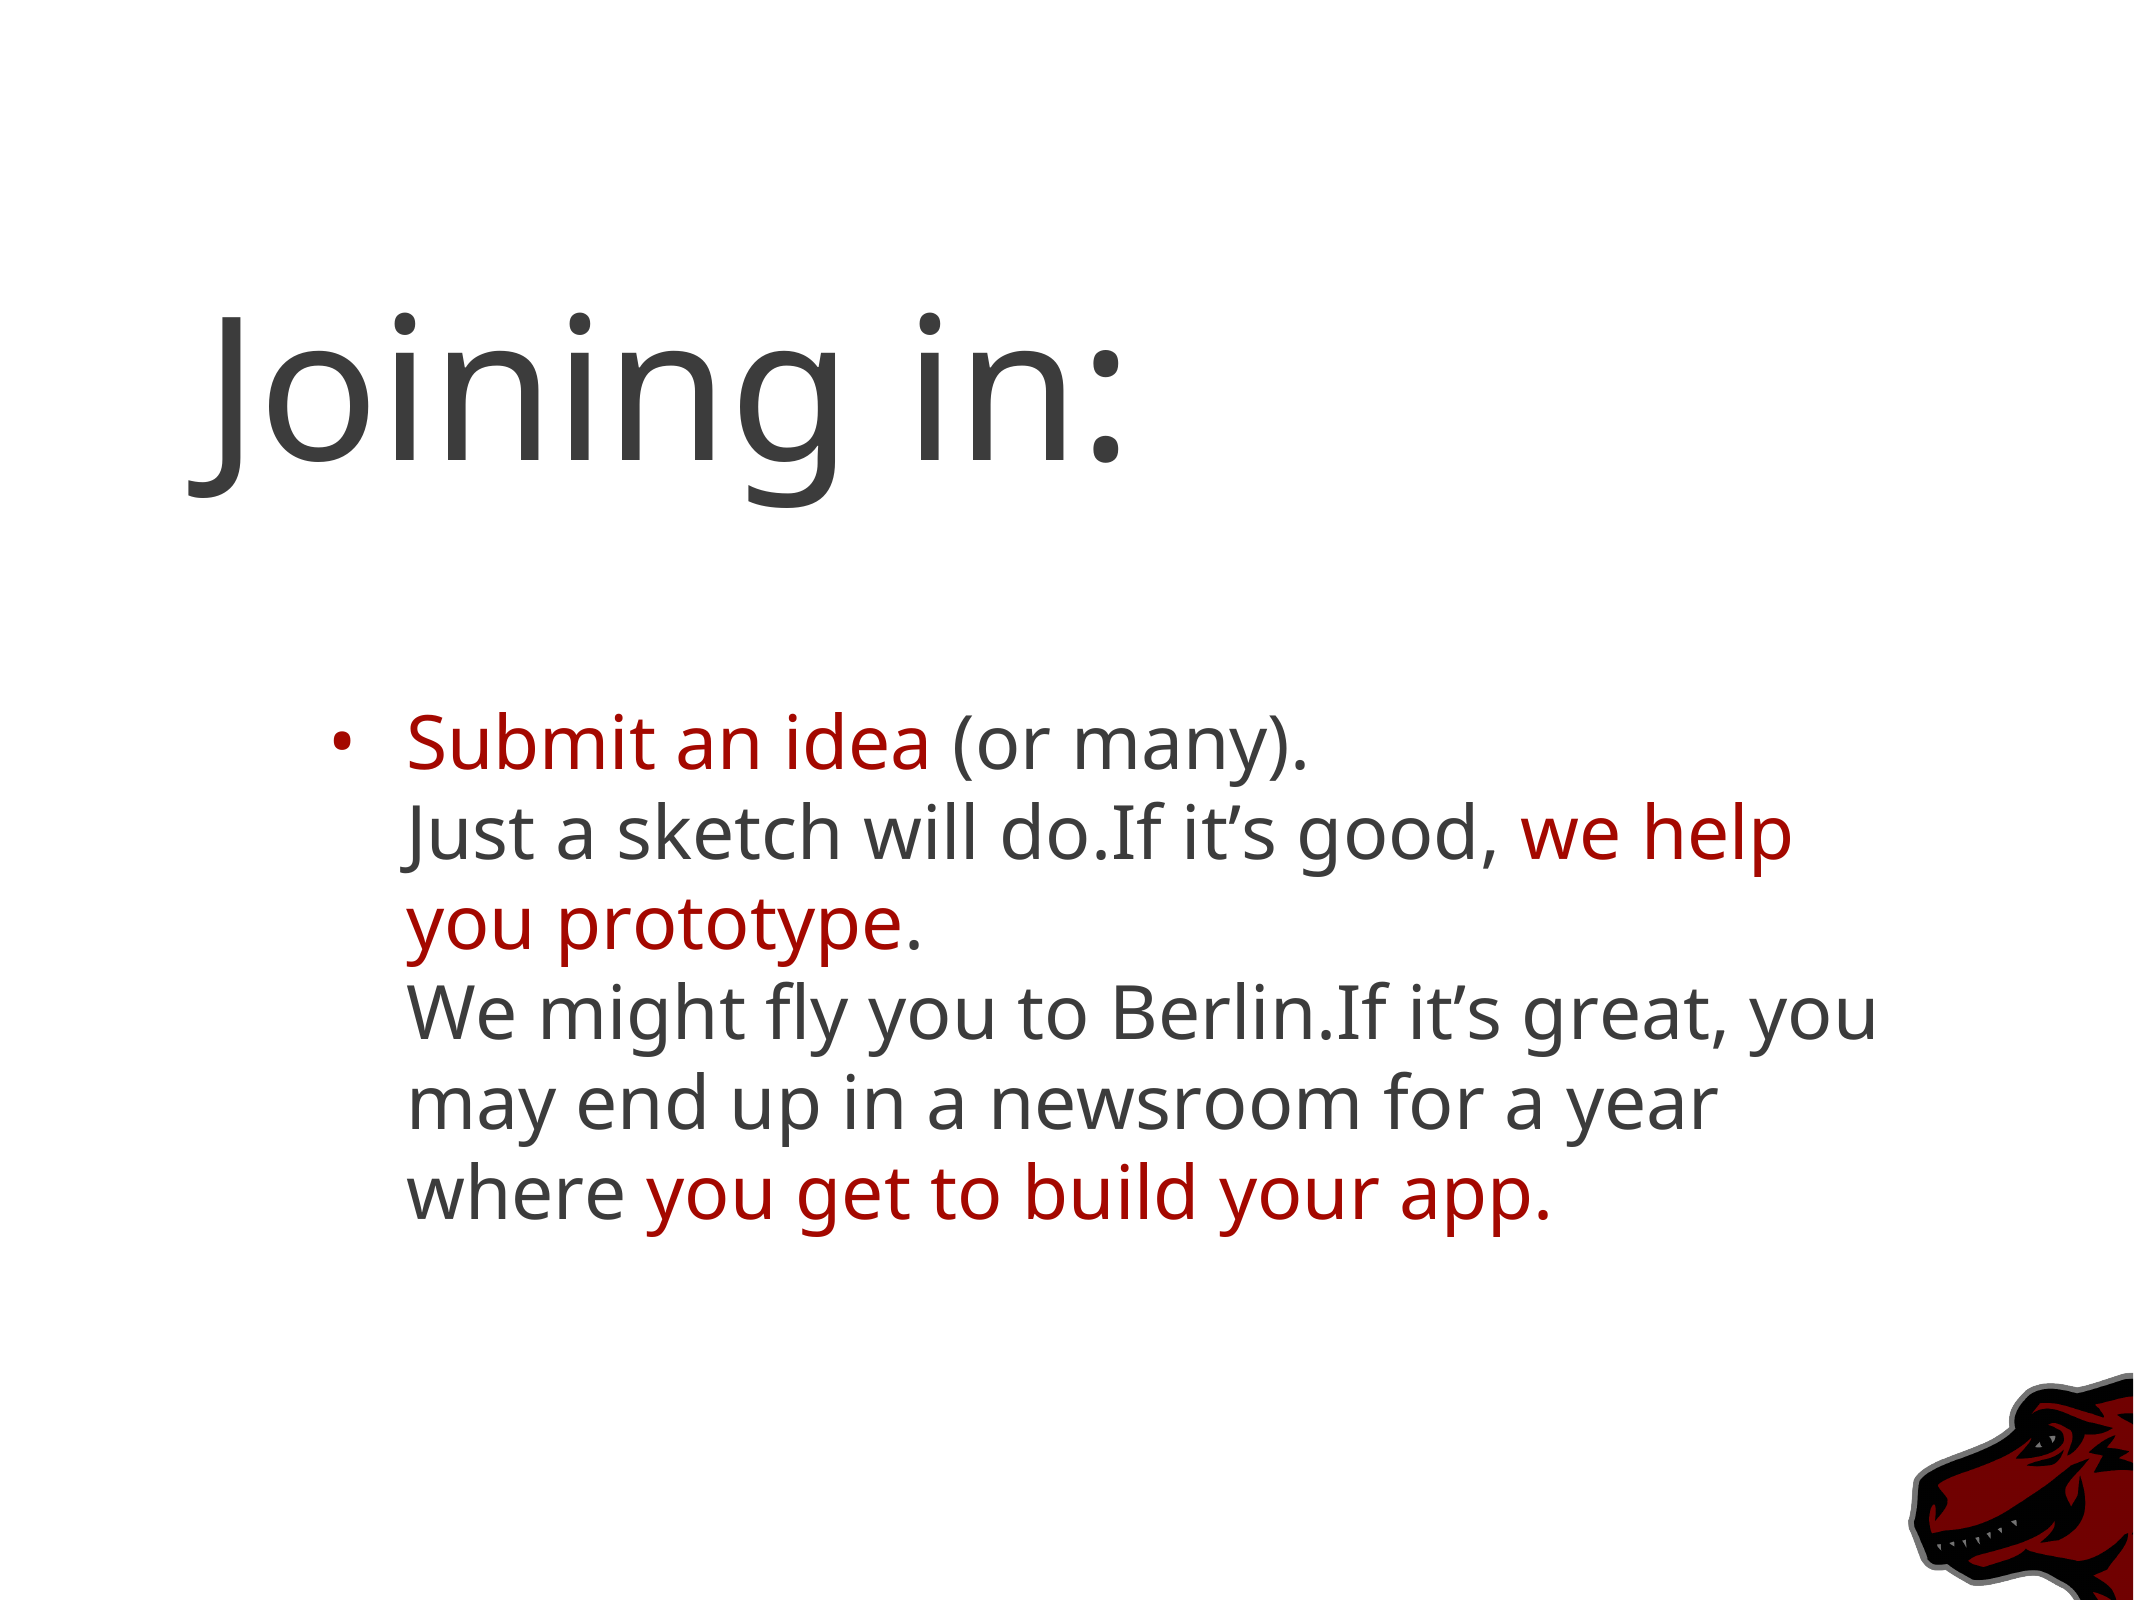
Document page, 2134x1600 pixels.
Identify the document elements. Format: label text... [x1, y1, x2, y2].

picture [1889, 1372, 2134, 1600]
text_box Joining in: Submit an idea (or many). Just a sketch will do.If it’s good, we help you prototype. We might fly you to Berlin.If it’s great, you may end up in a newsroom for a year where you get to build your app. [204, 260, 1921, 1332]
